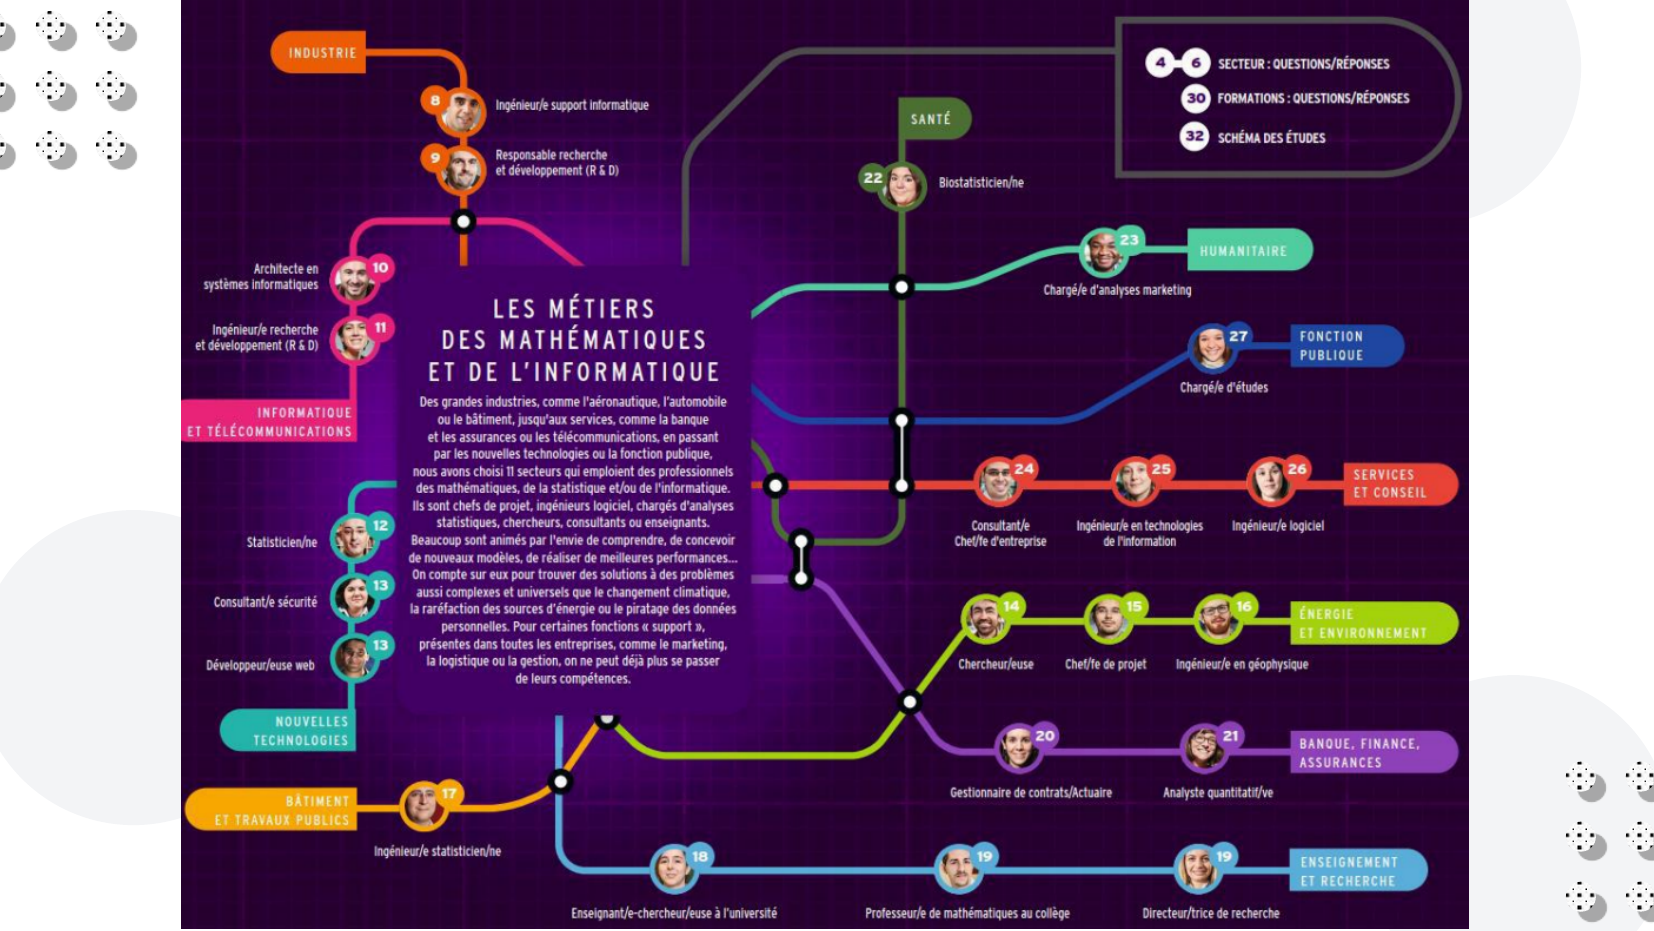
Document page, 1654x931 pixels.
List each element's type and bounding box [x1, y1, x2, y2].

picture [95, 130, 127, 161]
picture [181, 0, 1469, 929]
picture [95, 10, 126, 41]
picture [1625, 761, 1654, 792]
picture [35, 70, 66, 101]
picture [0, 13, 6, 38]
picture [1625, 821, 1654, 852]
picture [1565, 761, 1596, 792]
picture [35, 130, 67, 161]
picture [1625, 881, 1654, 912]
picture [35, 10, 66, 41]
picture [1565, 881, 1596, 912]
picture [95, 70, 126, 101]
picture [1565, 821, 1596, 852]
picture [0, 133, 7, 159]
picture [0, 74, 6, 99]
